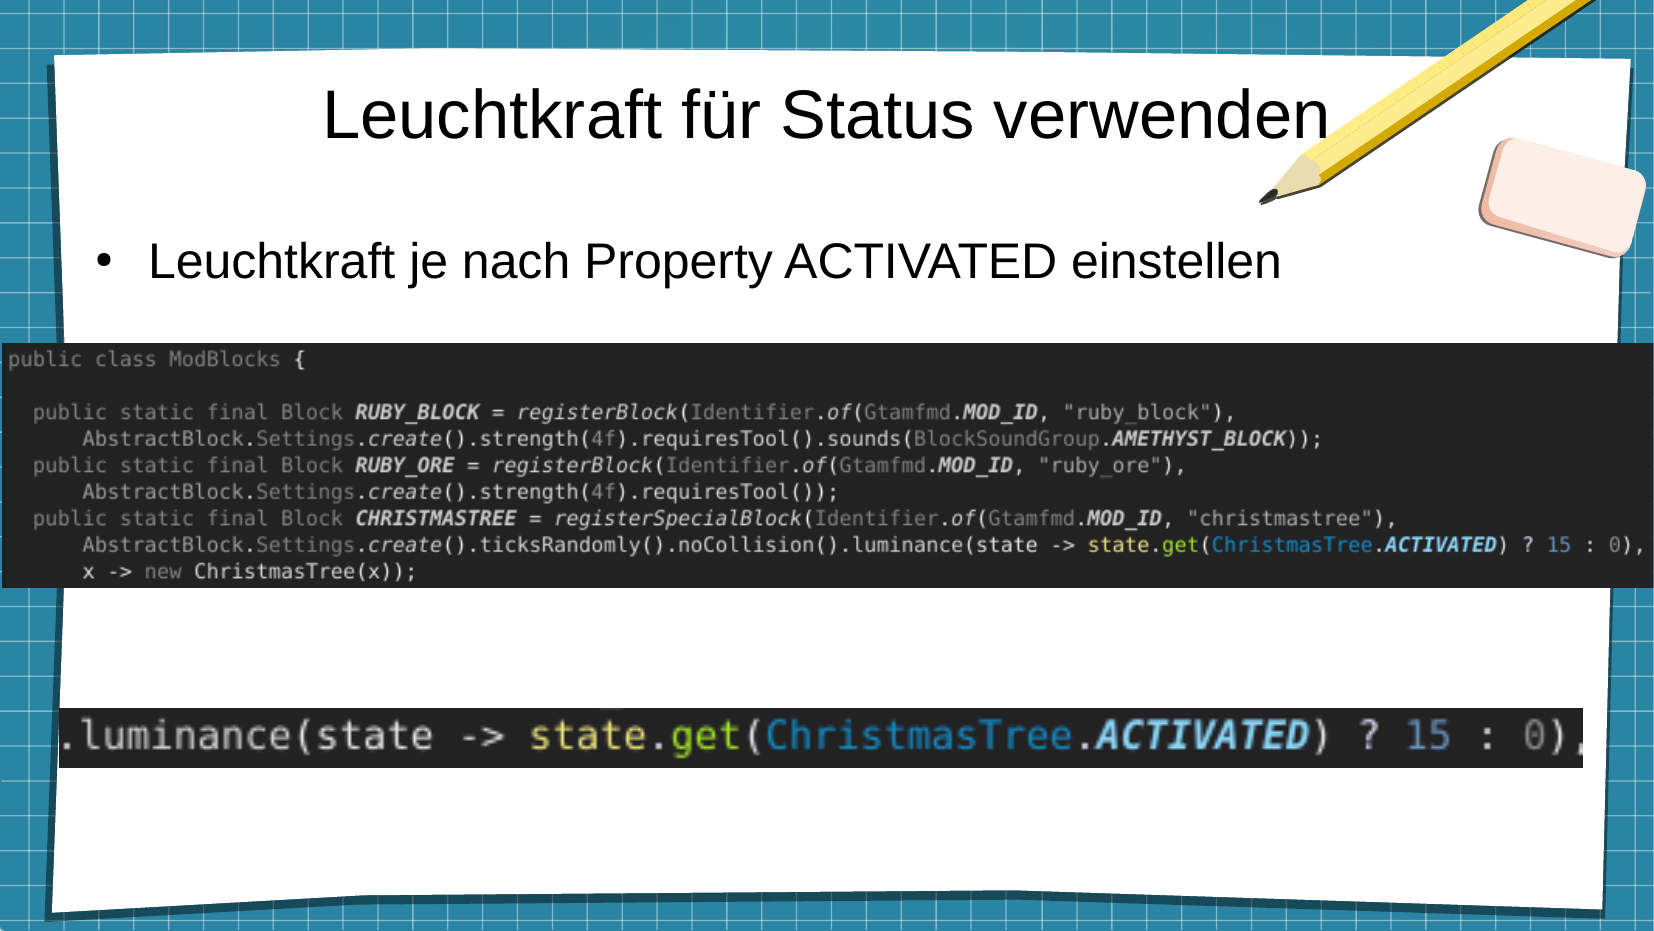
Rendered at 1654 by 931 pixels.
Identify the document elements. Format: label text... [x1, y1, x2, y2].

title Leuchtkraft für Status verwenden [82, 37, 1571, 193]
list Leuchtkraft je nach Property ACTIVATED einstellen [77, 233, 1566, 343]
picture [2, 343, 1654, 588]
picture [59, 708, 1583, 768]
